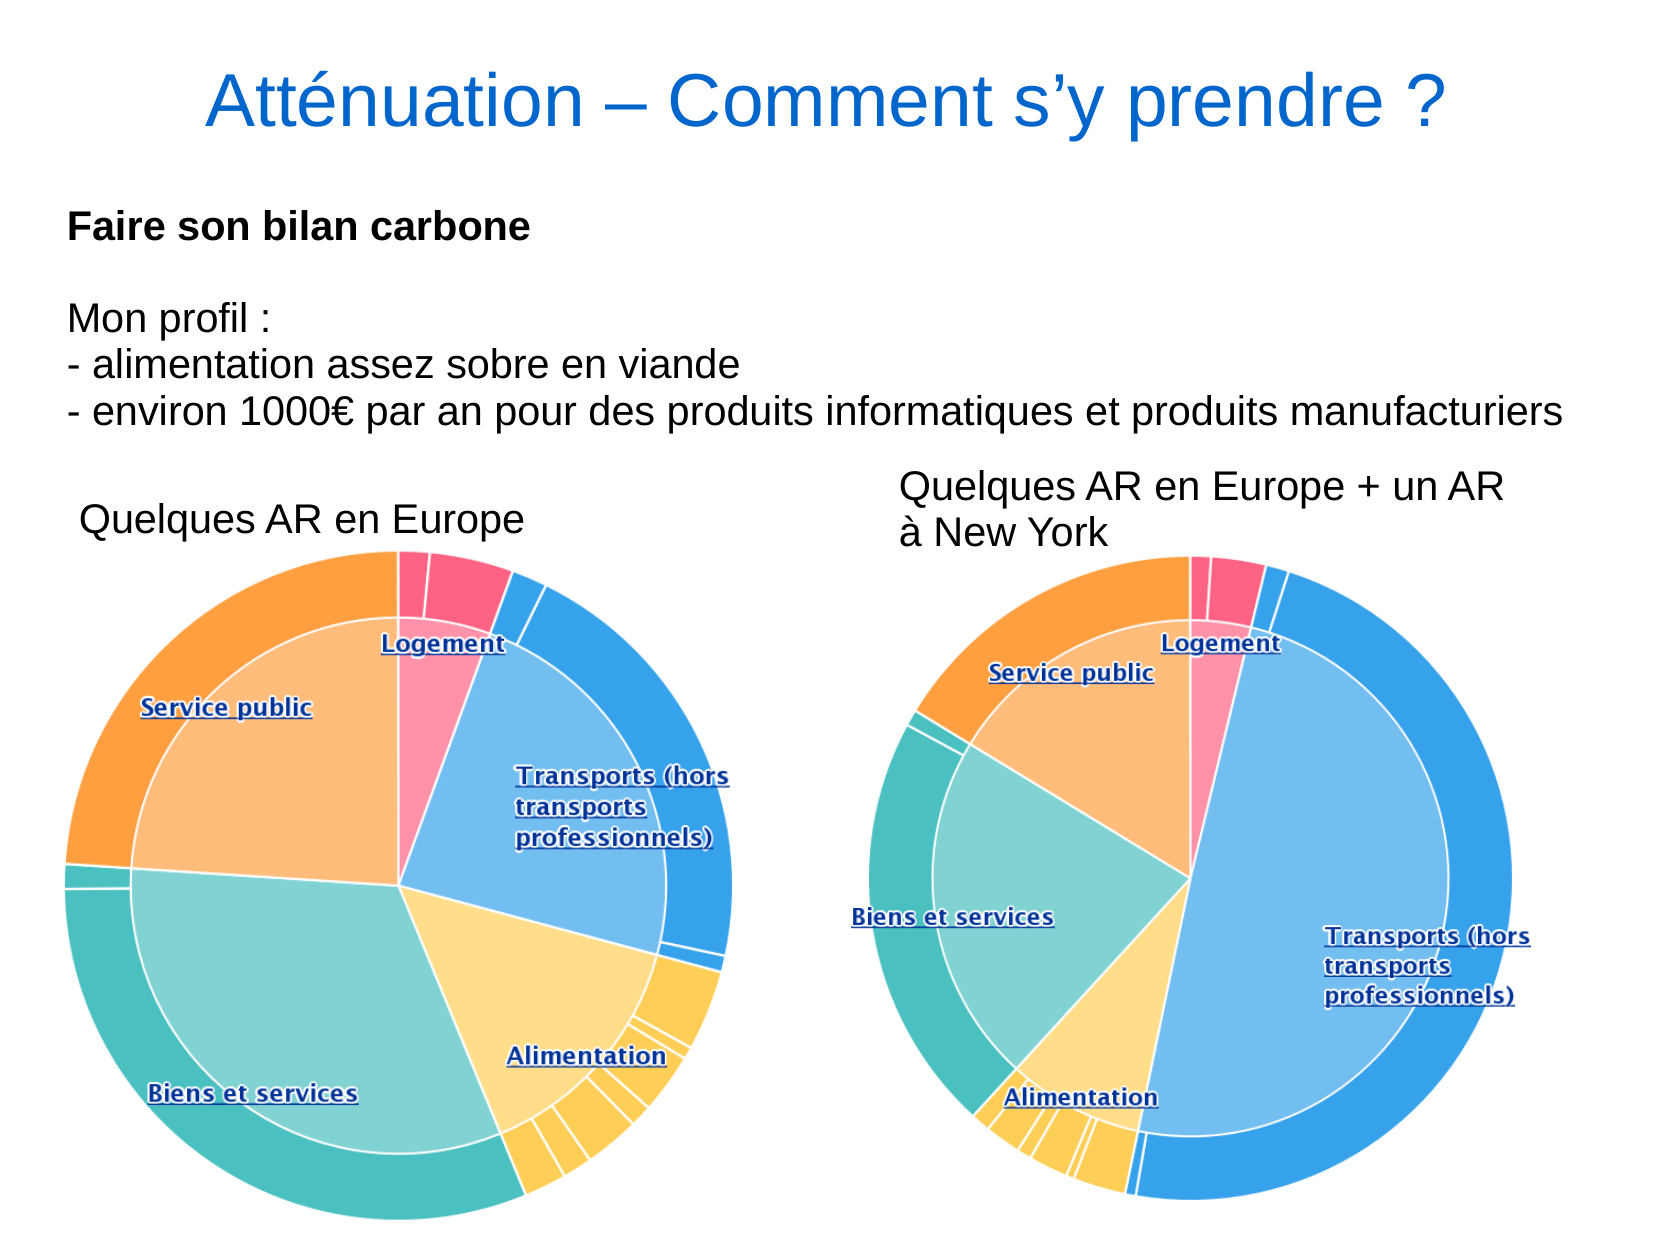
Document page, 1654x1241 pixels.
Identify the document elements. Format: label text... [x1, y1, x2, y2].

picture [820, 537, 1629, 1241]
picture [40, 532, 769, 1241]
text_box Quelques AR en Europe + un AR à New York [884, 455, 1537, 565]
text_box Faire son bilan carbone Mon profil : - alimentation assez sobre en viande - environ 1000€ par an pour des produits informatiques et produits manufacturiers [52, 195, 1615, 490]
text_box Quelques AR en Europe [63, 488, 717, 560]
title Atténuation – Comment s’y prendre ? [82, 62, 1571, 151]
